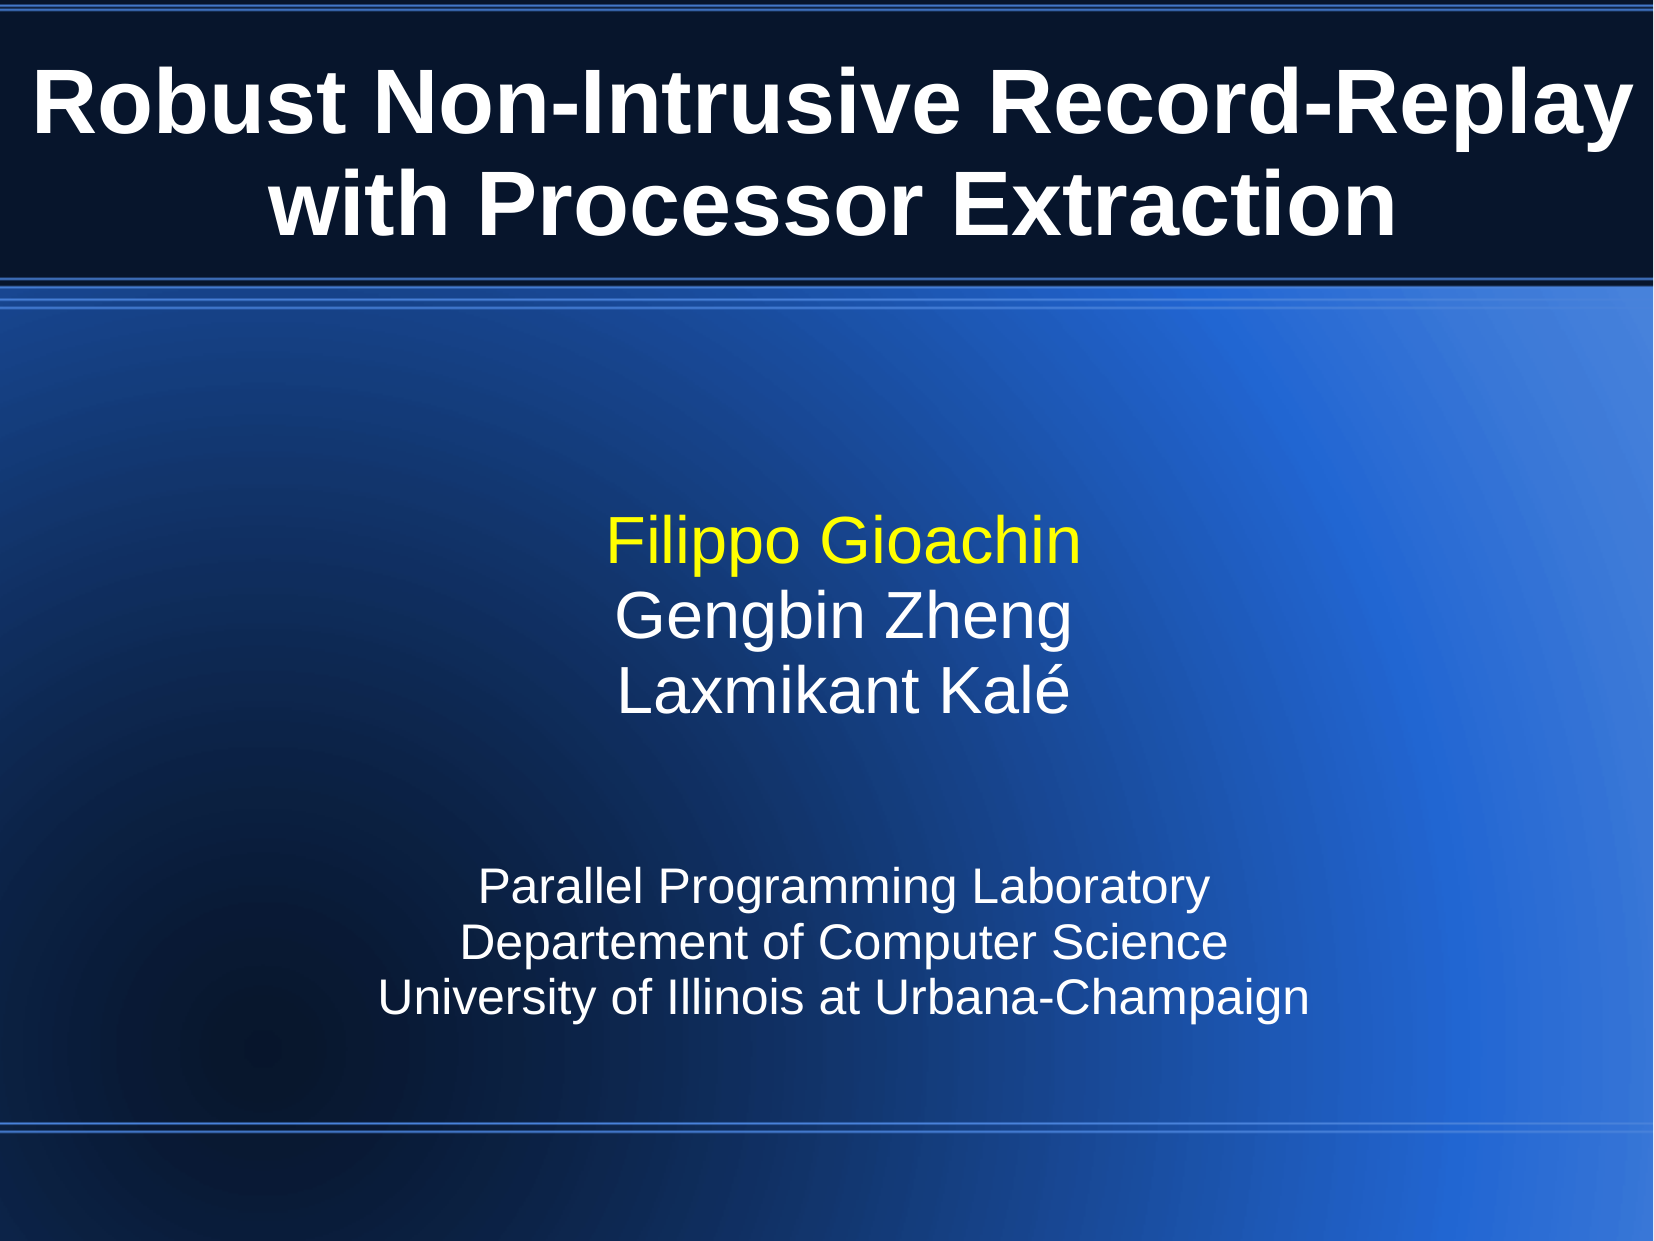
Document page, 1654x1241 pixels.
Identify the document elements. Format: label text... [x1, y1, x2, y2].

title Robust Non-Intrusive Record-Replay with Processor Extraction [14, 49, 1653, 257]
title [823, 156, 1653, 364]
picture [0, 0, 1654, 1241]
subtitle Filippo Gioachin Gengbin Zheng Laxmikant Kalé Parallel Programming Laboratory Departement of Computer Science University of Illinois at Urbana-Champaign [82, 355, 1571, 1174]
